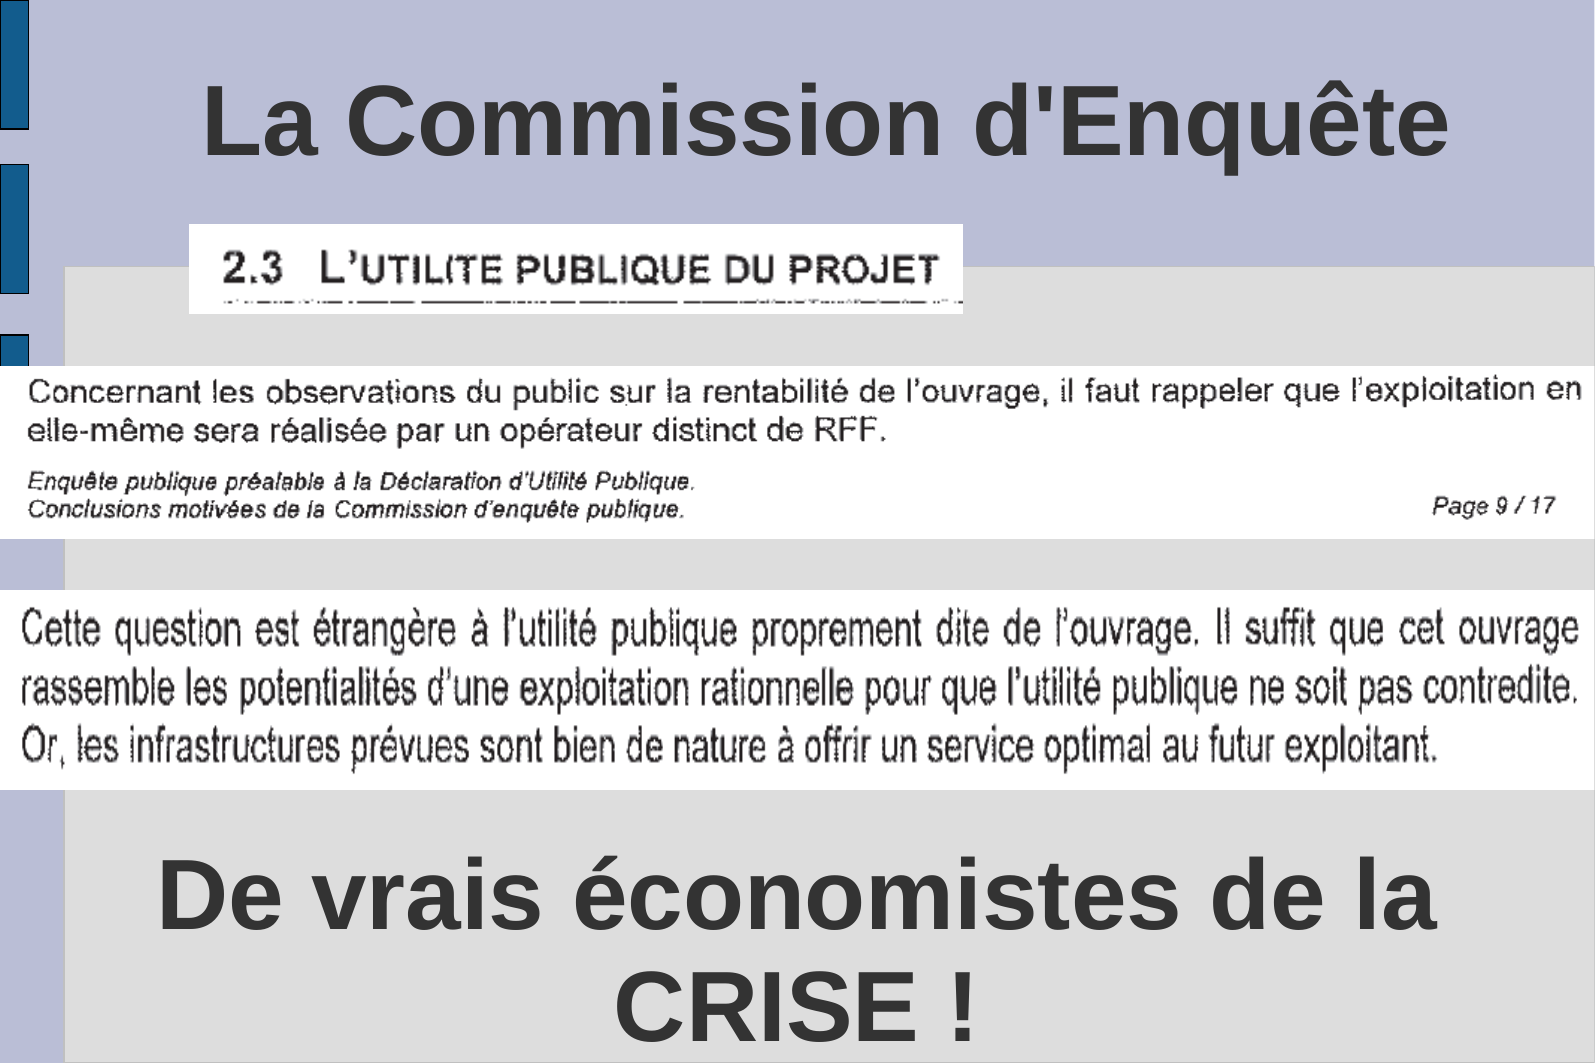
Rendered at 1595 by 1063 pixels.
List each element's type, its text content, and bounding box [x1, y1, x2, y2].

picture [0, 590, 1595, 790]
picture [0, 366, 1595, 540]
text_box La Commission d'Enquête [129, 47, 1524, 190]
text_box De vrais économistes de la CRISE ! [0, 833, 1595, 1057]
picture [189, 224, 963, 315]
